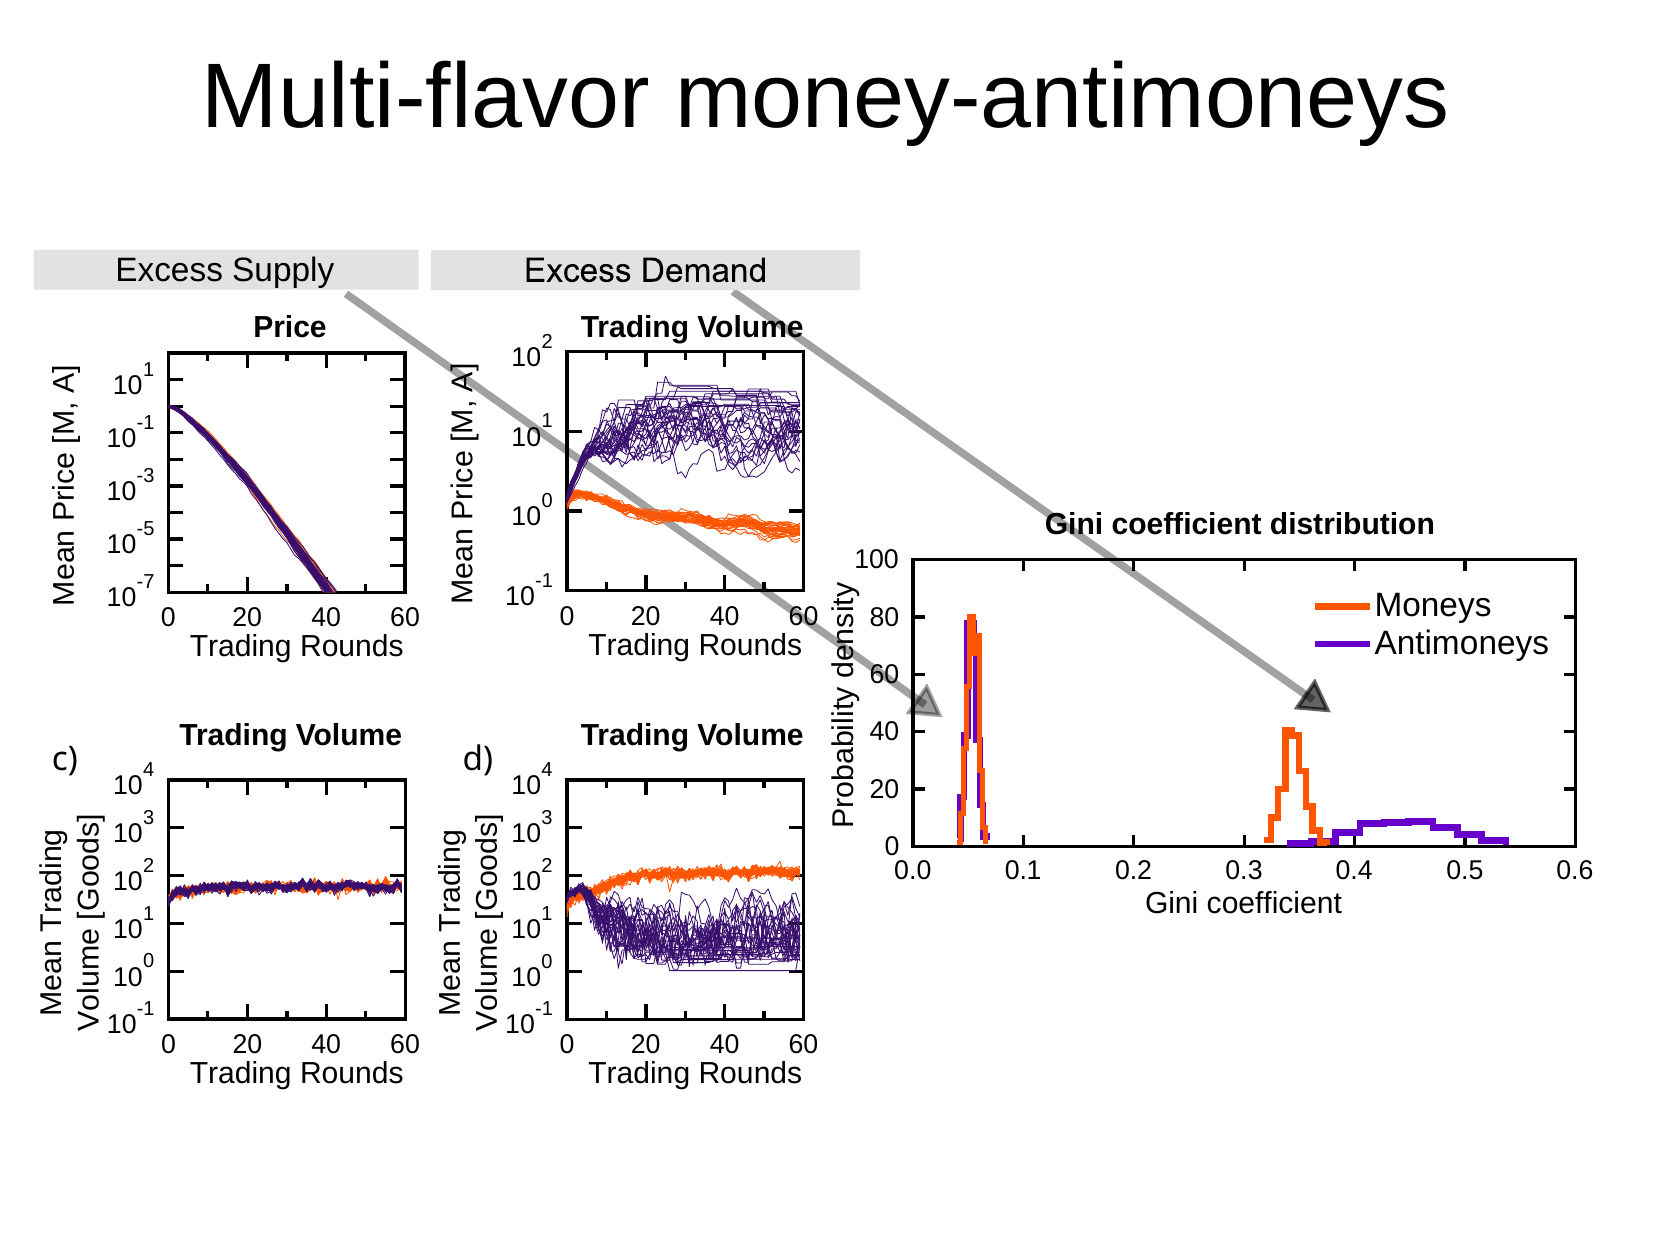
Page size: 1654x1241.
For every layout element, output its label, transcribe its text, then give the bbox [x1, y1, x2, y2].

picture [28, 244, 1625, 1095]
title Multi-flavor money-antimoneys [82, 44, 1571, 147]
